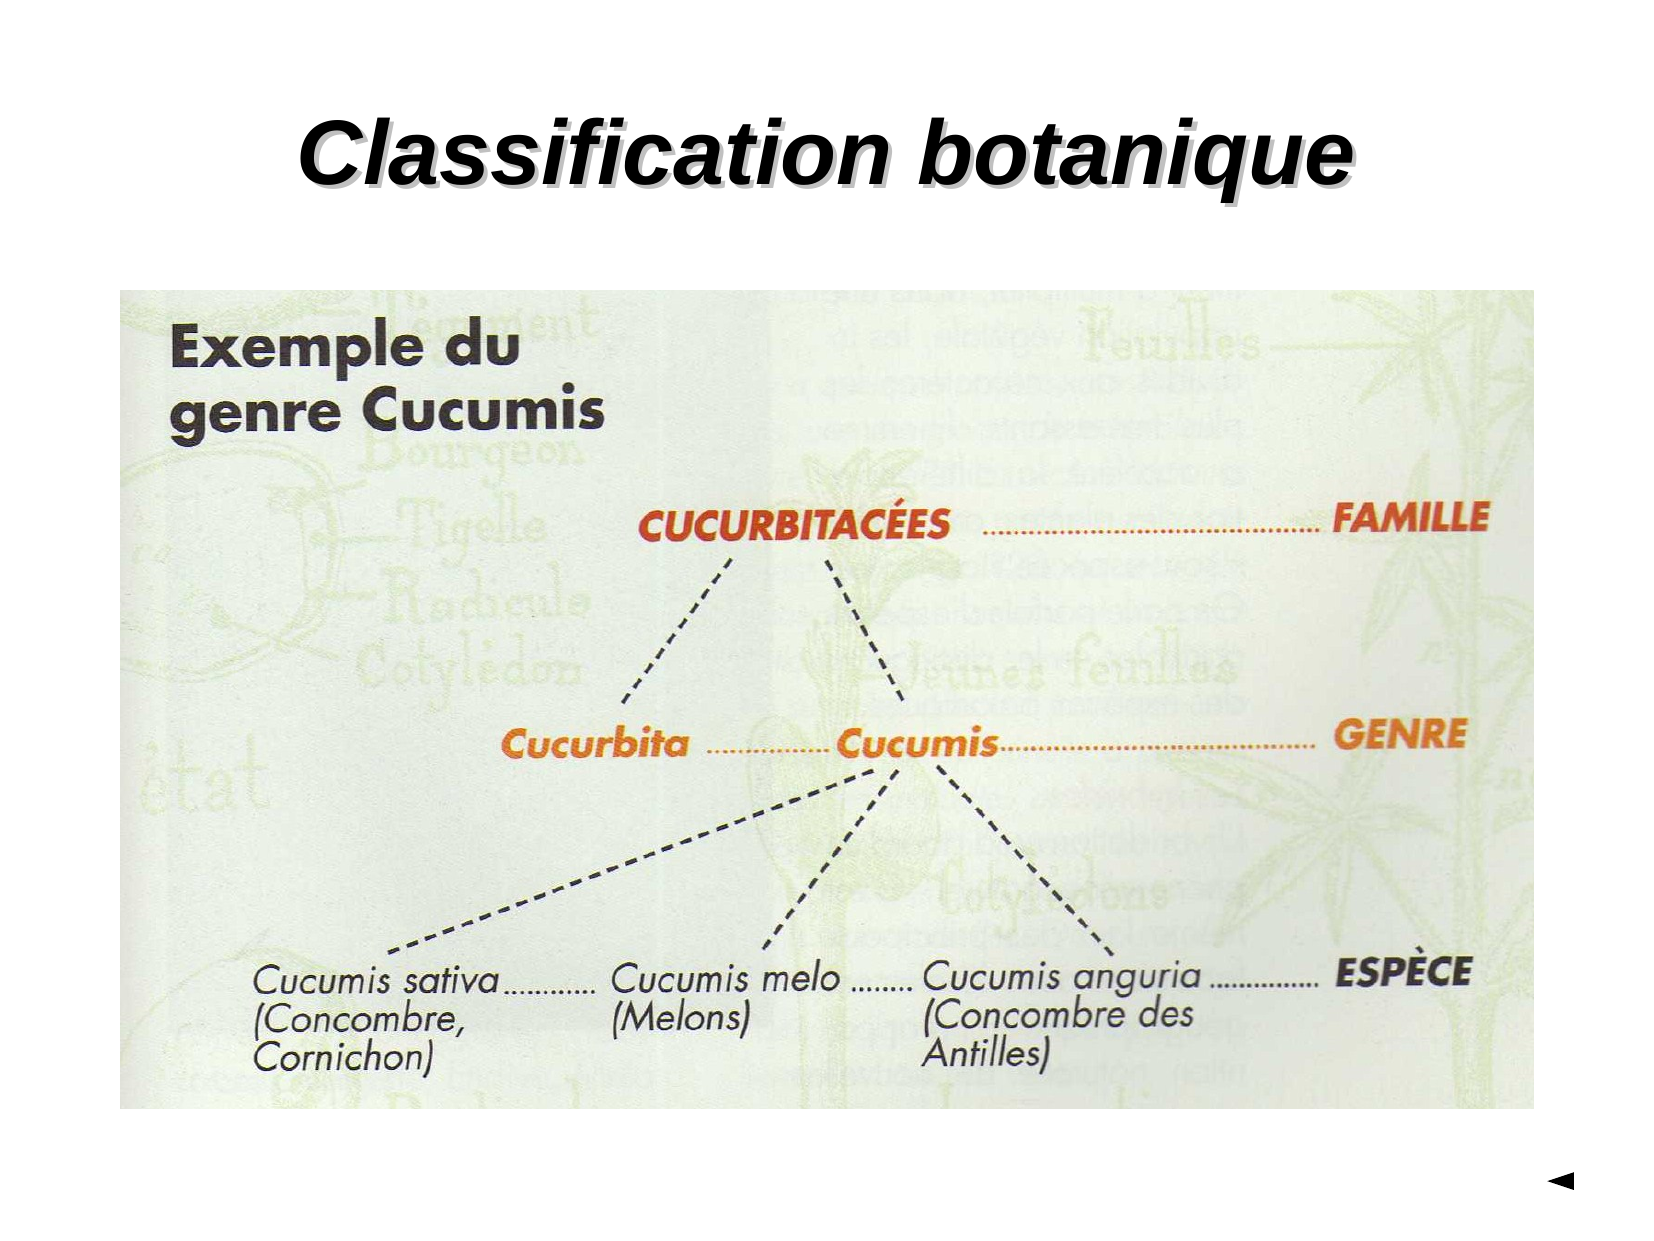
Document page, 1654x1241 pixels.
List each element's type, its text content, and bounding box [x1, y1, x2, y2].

picture [120, 290, 1534, 1109]
title Classification botanique [82, 49, 1571, 257]
